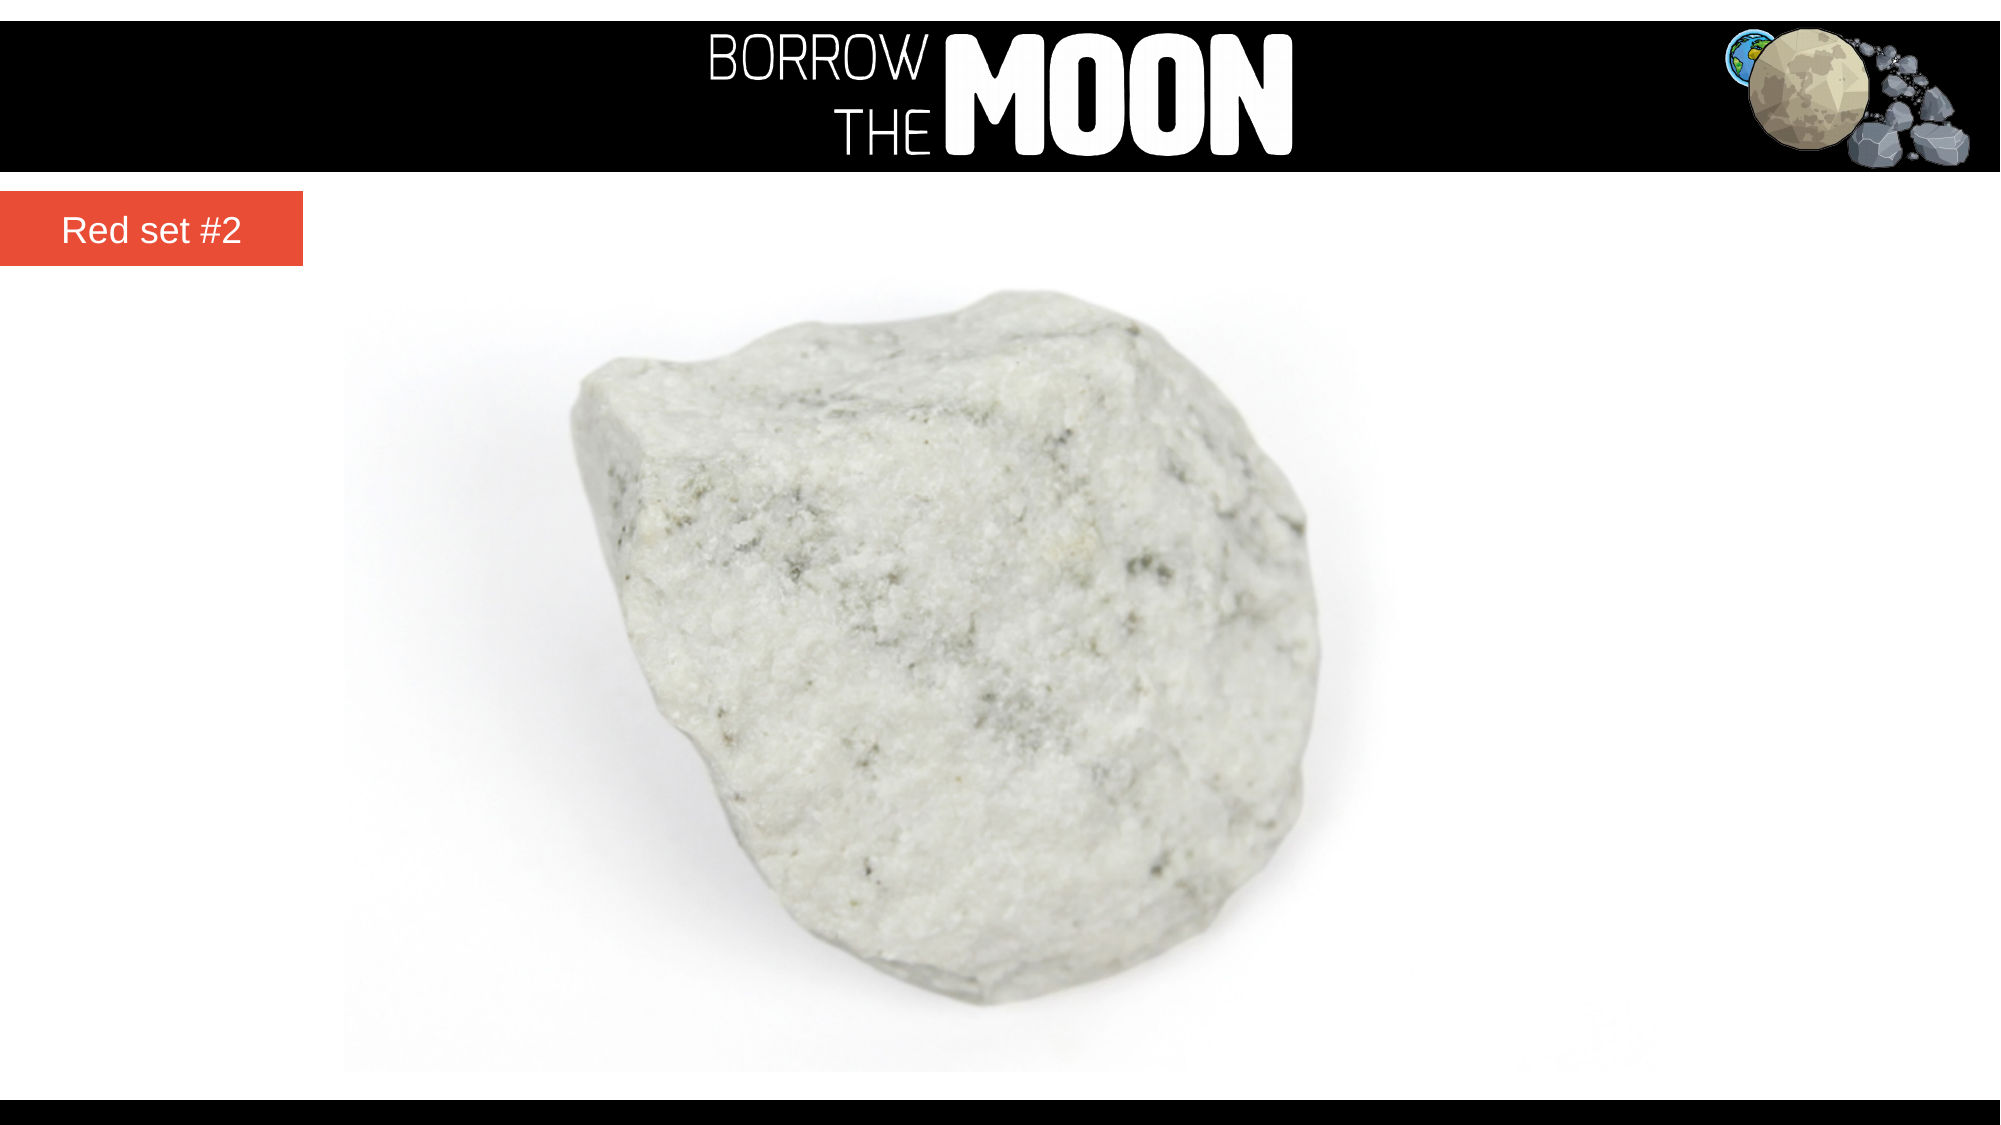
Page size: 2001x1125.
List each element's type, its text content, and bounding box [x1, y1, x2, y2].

picture [344, 198, 1656, 1072]
text_box Red set #2 [0, 191, 303, 266]
